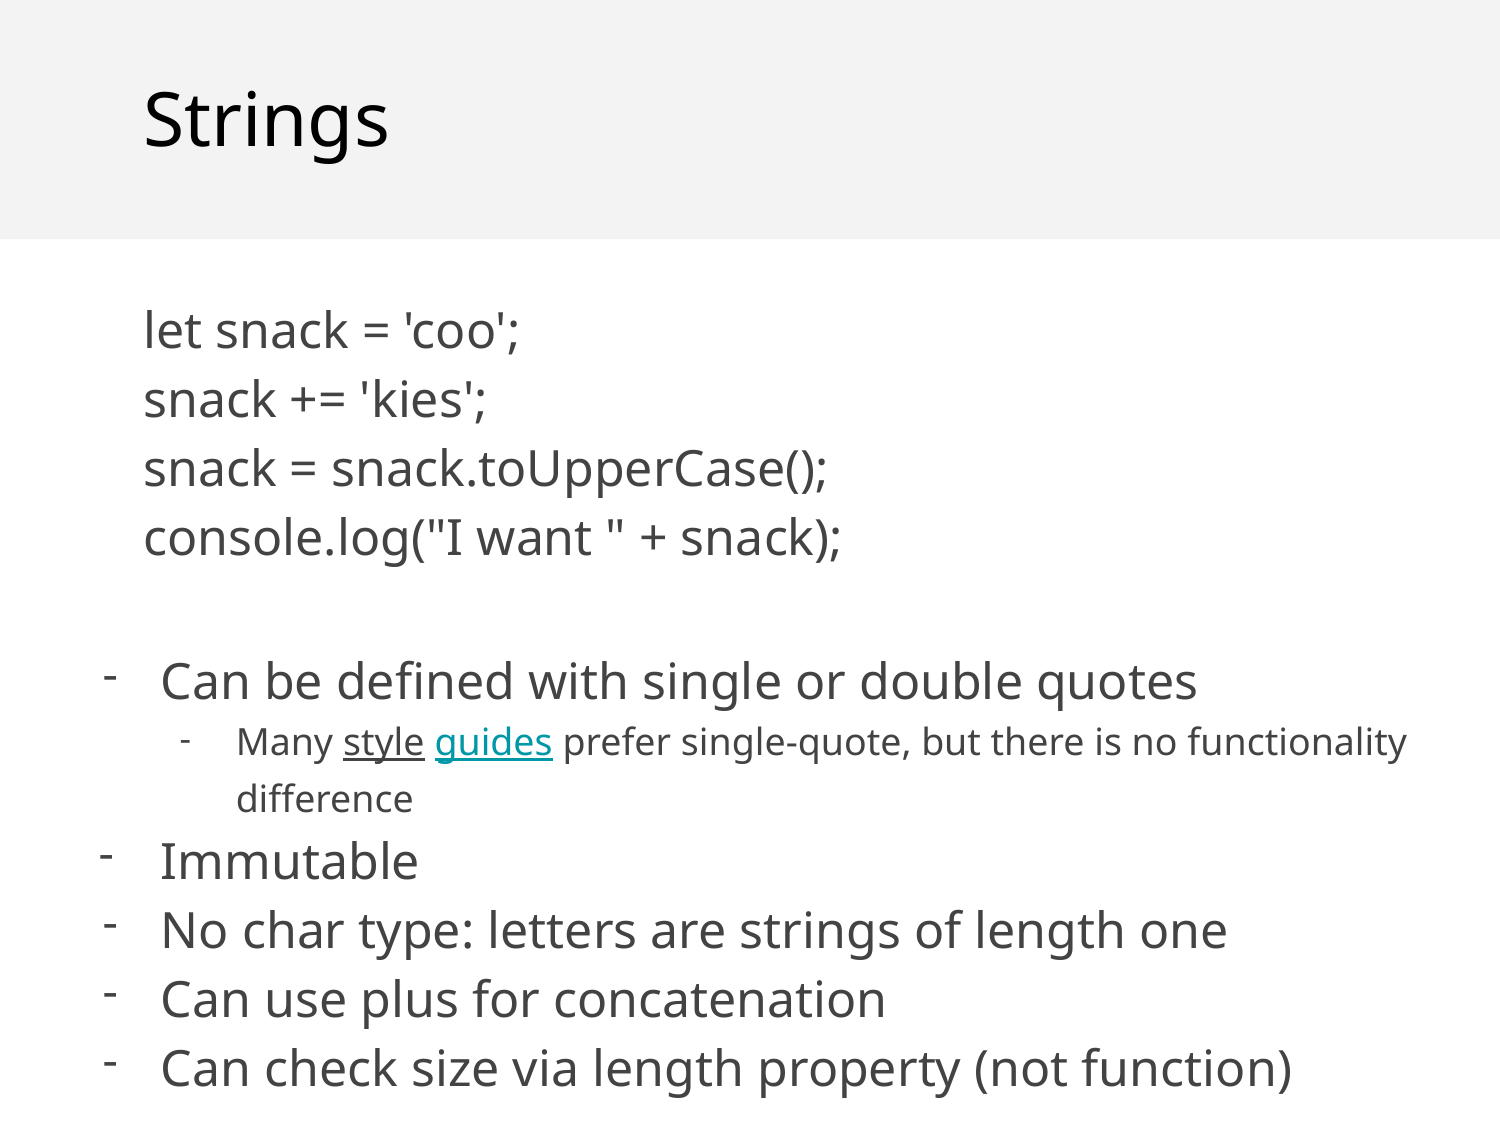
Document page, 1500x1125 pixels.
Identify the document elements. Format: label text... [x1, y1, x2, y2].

text_box let snack = 'coo'; snack += 'kies'; snack = snack.toUpperCase(); console.log("I want " + snack); [128, 274, 1485, 658]
list Can be defined with single or double quotes Many style guides prefer single-quote, but there is no functionality difference Immutable No char type: letters are strings of length one Can use plus for concatenation Can check size via length property (not function) [70, 625, 1439, 1108]
title Strings [128, 56, 1372, 183]
